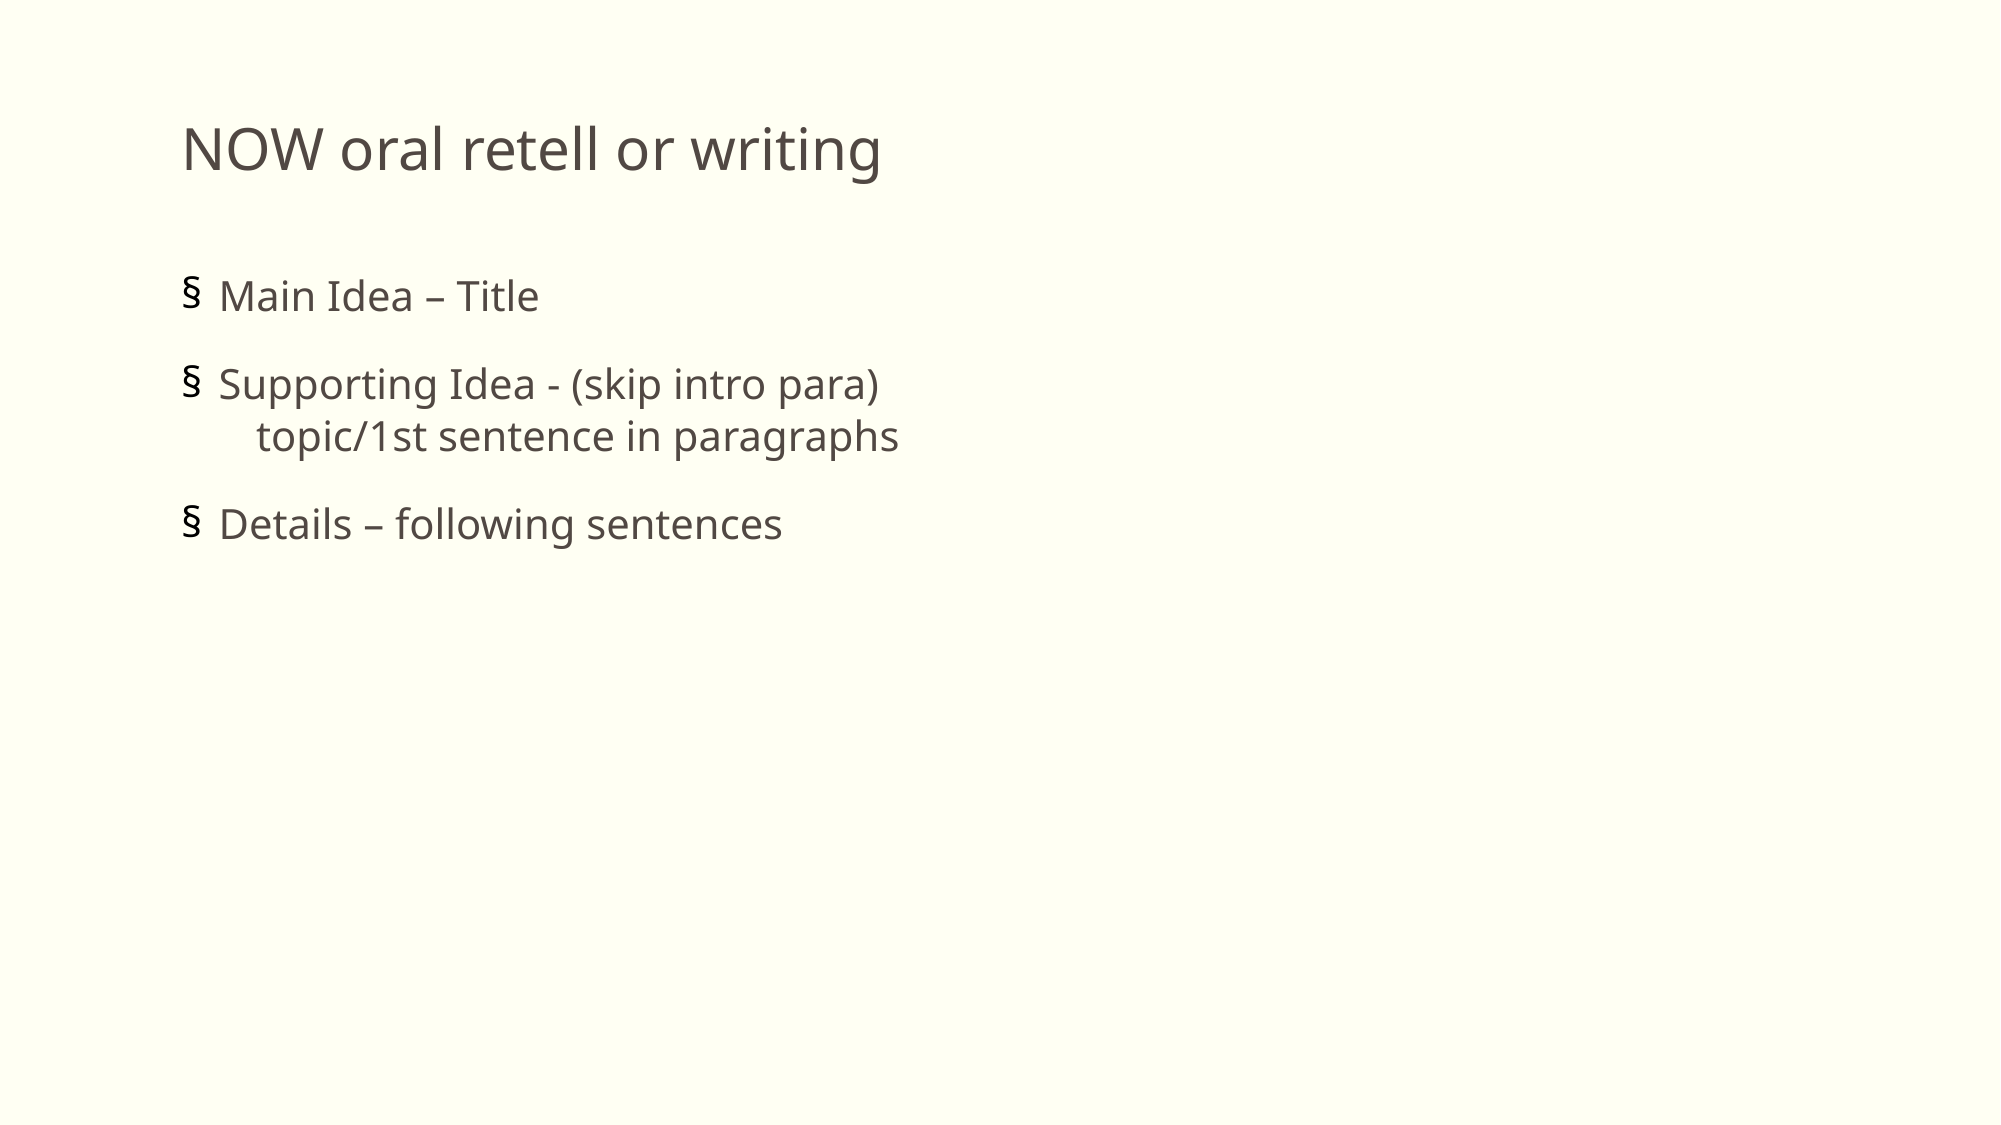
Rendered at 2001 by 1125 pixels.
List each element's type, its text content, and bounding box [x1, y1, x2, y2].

title NOW oral retell or writing [181, 12, 1819, 193]
list Main Idea – Title Supporting Idea - (skip intro para) topic/1st sentence in paragraphs Details – following sentences [181, 262, 988, 1013]
